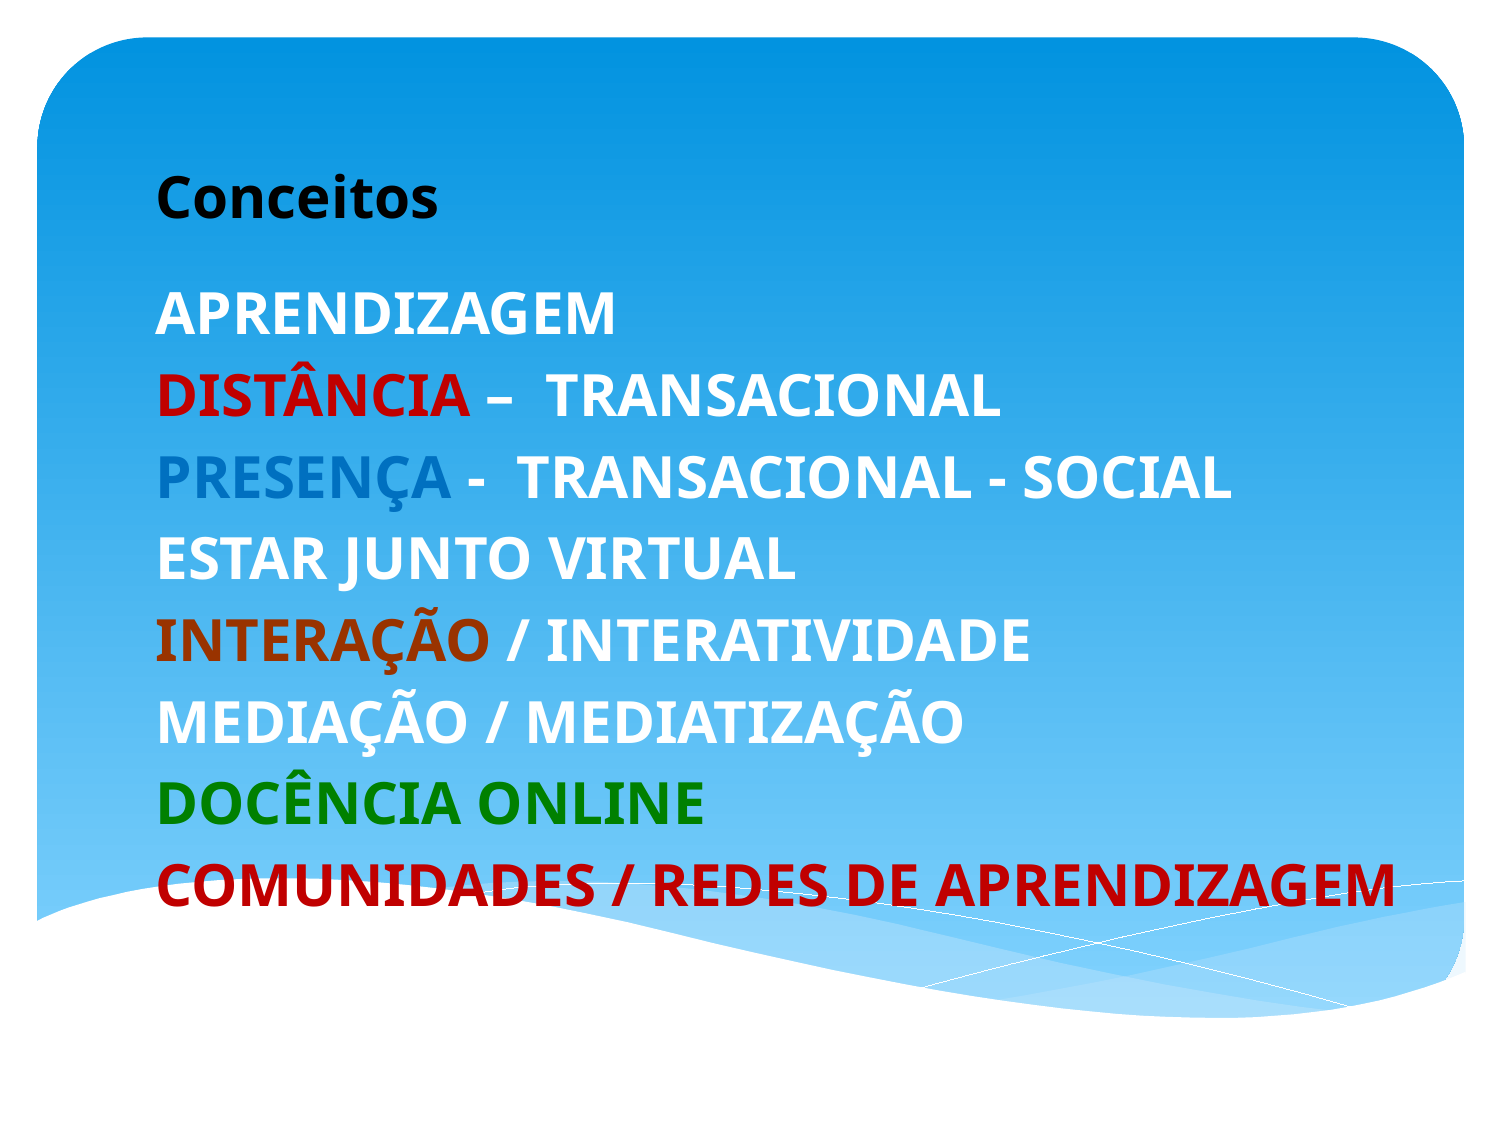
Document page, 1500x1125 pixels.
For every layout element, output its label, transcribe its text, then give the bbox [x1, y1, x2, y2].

subtitle Conceitos APRENDIZAGEM DISTÂNCIA – TRANSACIONAL PRESENÇA - TRANSACIONAL - SOCIAL ESTAR JUNTO VIRTUAL INTERAÇÃO / INTERATIVIDADE MEDIAÇÃO / MEDIATIZAÇÃO DOCÊNCIA ONLINE COMUNIDADES / REDES DE APRENDIZAGEM [140, 152, 1465, 1032]
